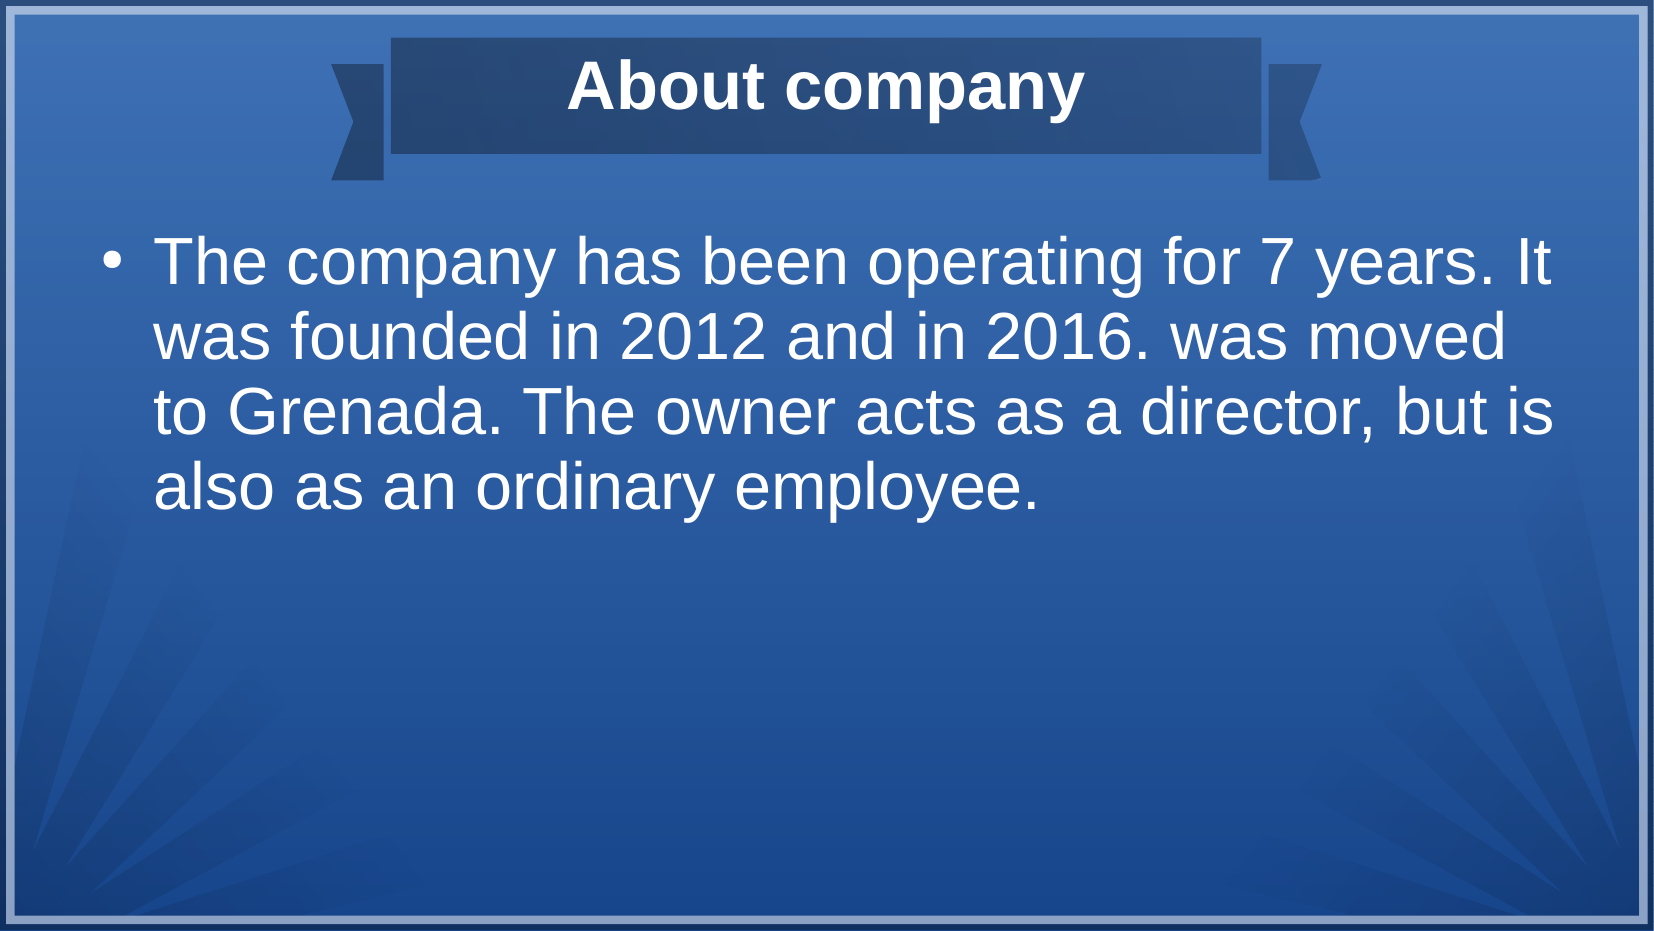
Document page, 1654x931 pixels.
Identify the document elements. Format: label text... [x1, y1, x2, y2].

list The company has been operating for 7 years. It was founded in 2012 and in 2016. was moved to Grenada. The owner acts as a director, but is also as an ordinary employee. [82, 224, 1571, 848]
title About company [389, 47, 1264, 201]
